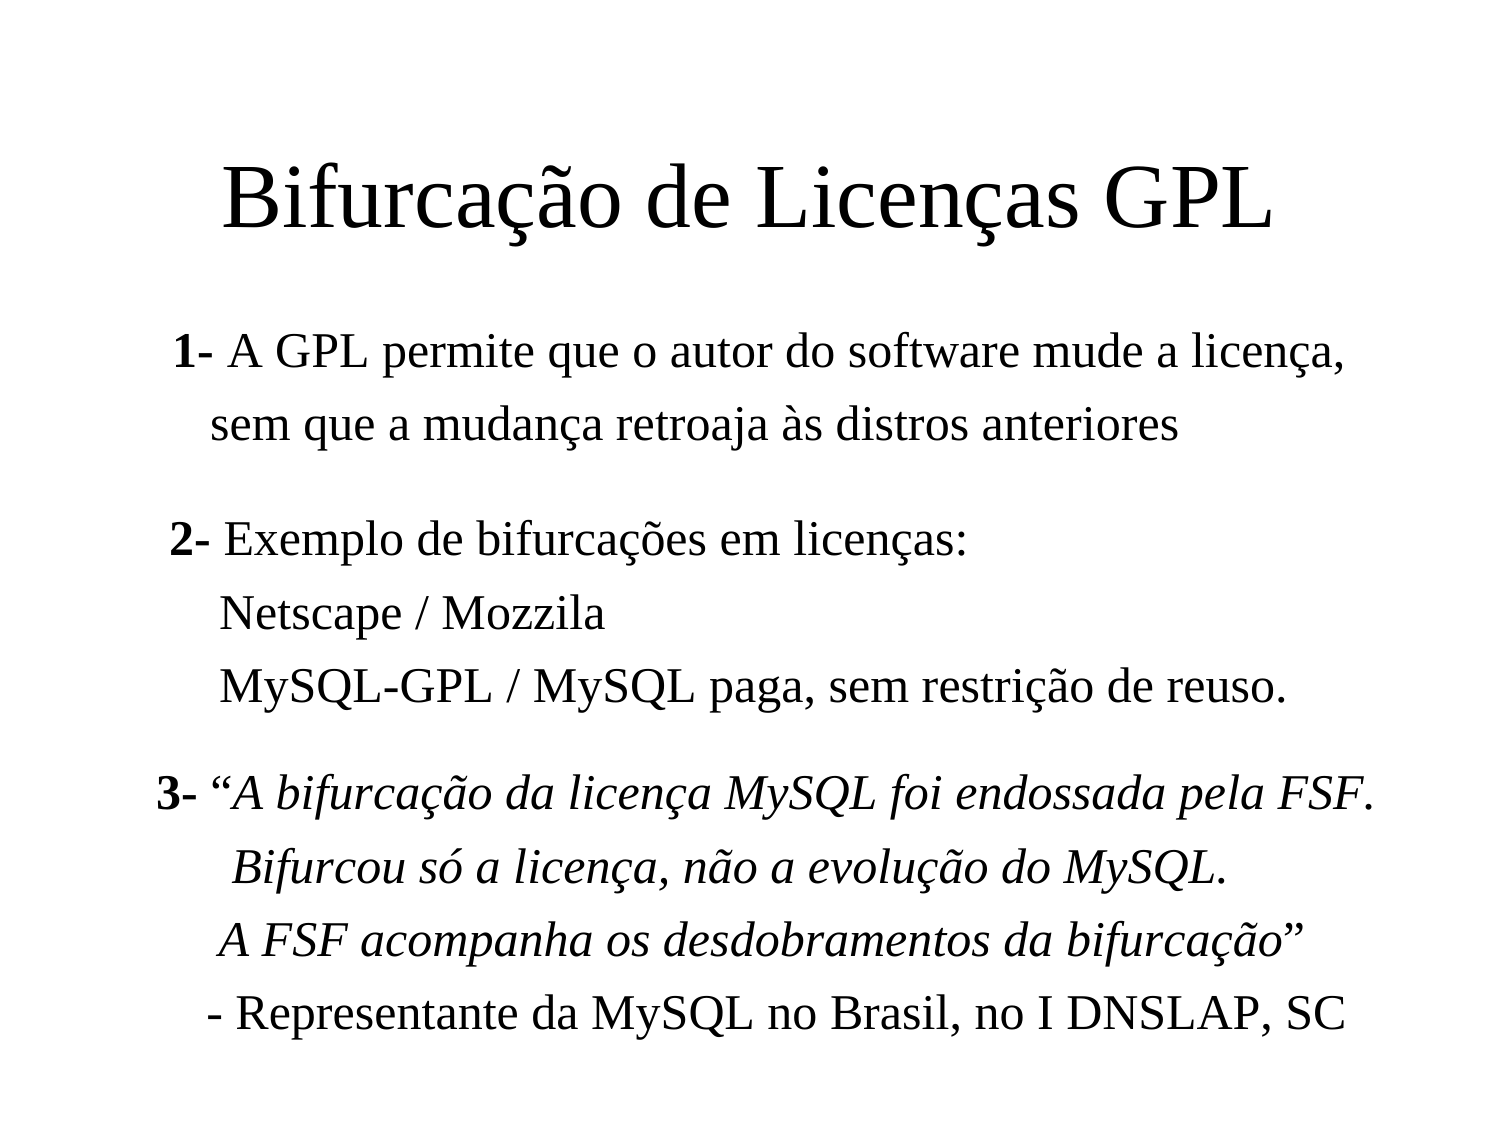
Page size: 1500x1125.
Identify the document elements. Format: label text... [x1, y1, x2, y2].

text_box 2- Exemplo de bifurcações em licenças: Netscape / Mozzila MySQL-GPL / MySQL paga, sem restrição de reuso. [169, 507, 1286, 710]
title Bifurcação de Licenças GPL [112, 99, 1388, 288]
text_box 1- A GPL permite que o autor do software mude a licença, sem que a mudança retroaja às distros anteriores [172, 318, 1343, 448]
text_box 3- “A bifurcação da licença MySQL foi endossada pela FSF. Bifurcou só a licença, não a evolução do MySQL. A FSF acompanha os desdobramentos da bifurcação” - Representante da MySQL no Brasil, no I DNSLAP, SC [156, 761, 1375, 1038]
